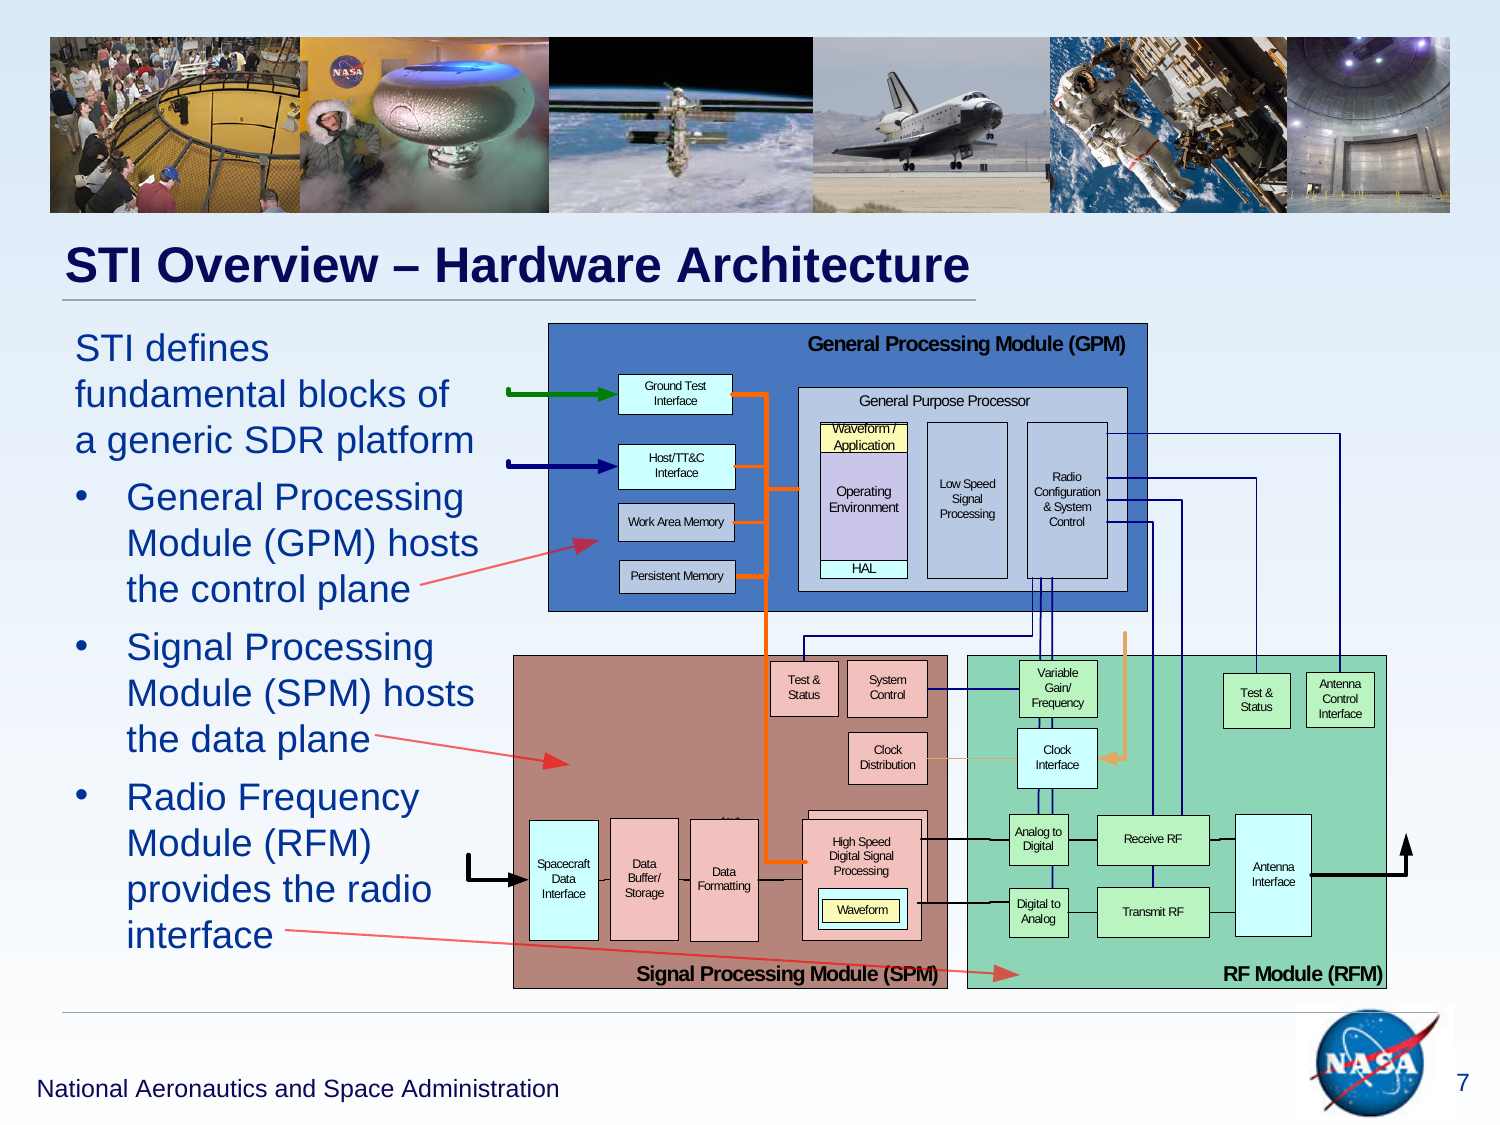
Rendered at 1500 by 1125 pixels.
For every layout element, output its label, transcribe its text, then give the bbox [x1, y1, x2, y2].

list STI defines fundamental blocks of a generic SDR platform General Processing Module (GPM) hosts the control plane Signal Processing Module (SPM) hosts the data plane Radio Frequency Module (RFM) provides the radio interface [60, 314, 496, 1013]
picture [496, 320, 1416, 991]
picture [50, 37, 1450, 213]
title STI Overview – Hardware Architecture [50, 213, 1326, 313]
picture [1296, 1004, 1454, 1123]
